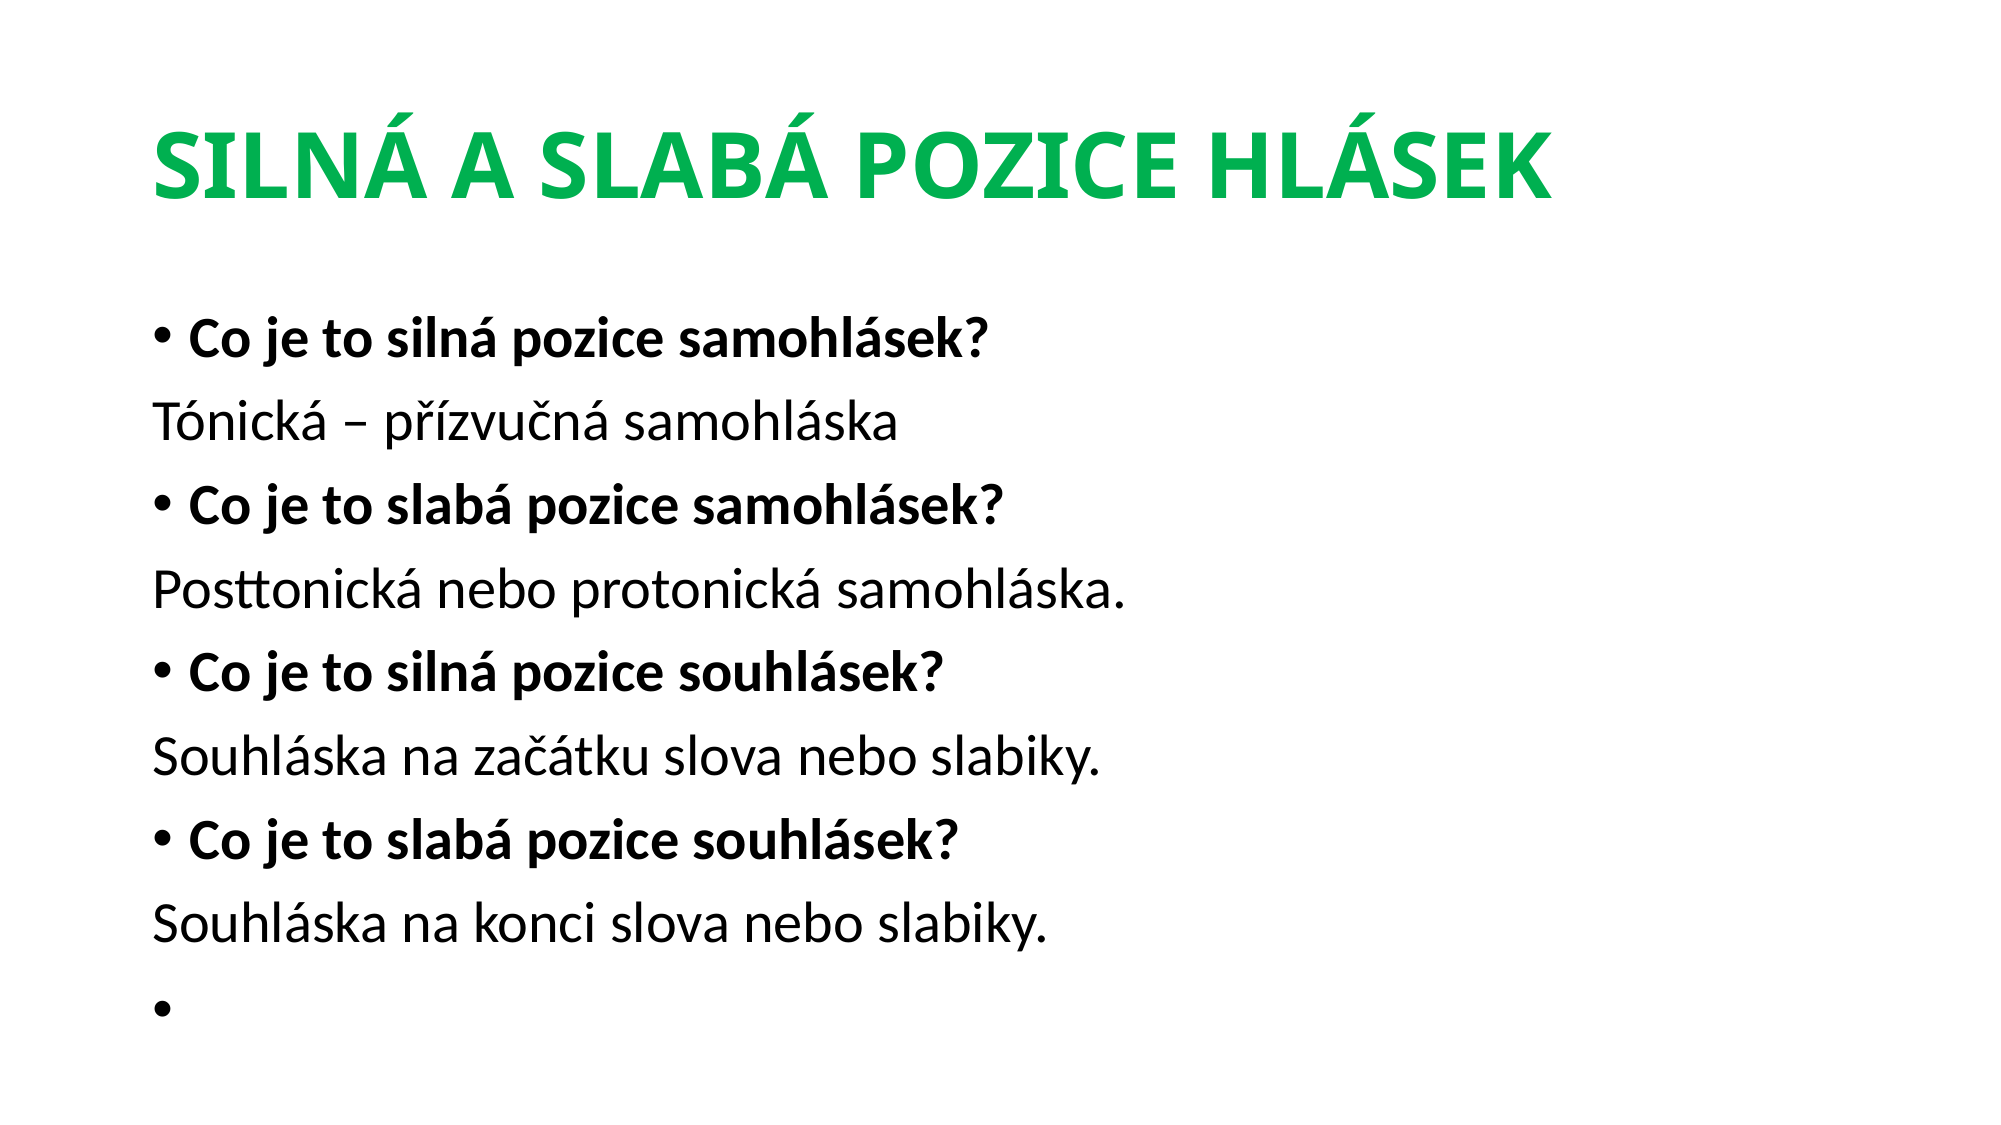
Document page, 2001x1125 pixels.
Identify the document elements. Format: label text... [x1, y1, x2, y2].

list Co je to silná pozice samohlásek? Tónická – přízvučná samohláska Co je to slabá pozice samohlásek? Posttonická nebo protonická samohláska. Co je to silná pozice souhlásek? Souhláska na začátku slova nebo slabiky. Co je to slabá pozice souhlásek? Souhláska na konci slova nebo slabiky. [137, 299, 1863, 1014]
title SILNÁ A SLABÁ POZICE HLÁSEK [137, 59, 1863, 278]
